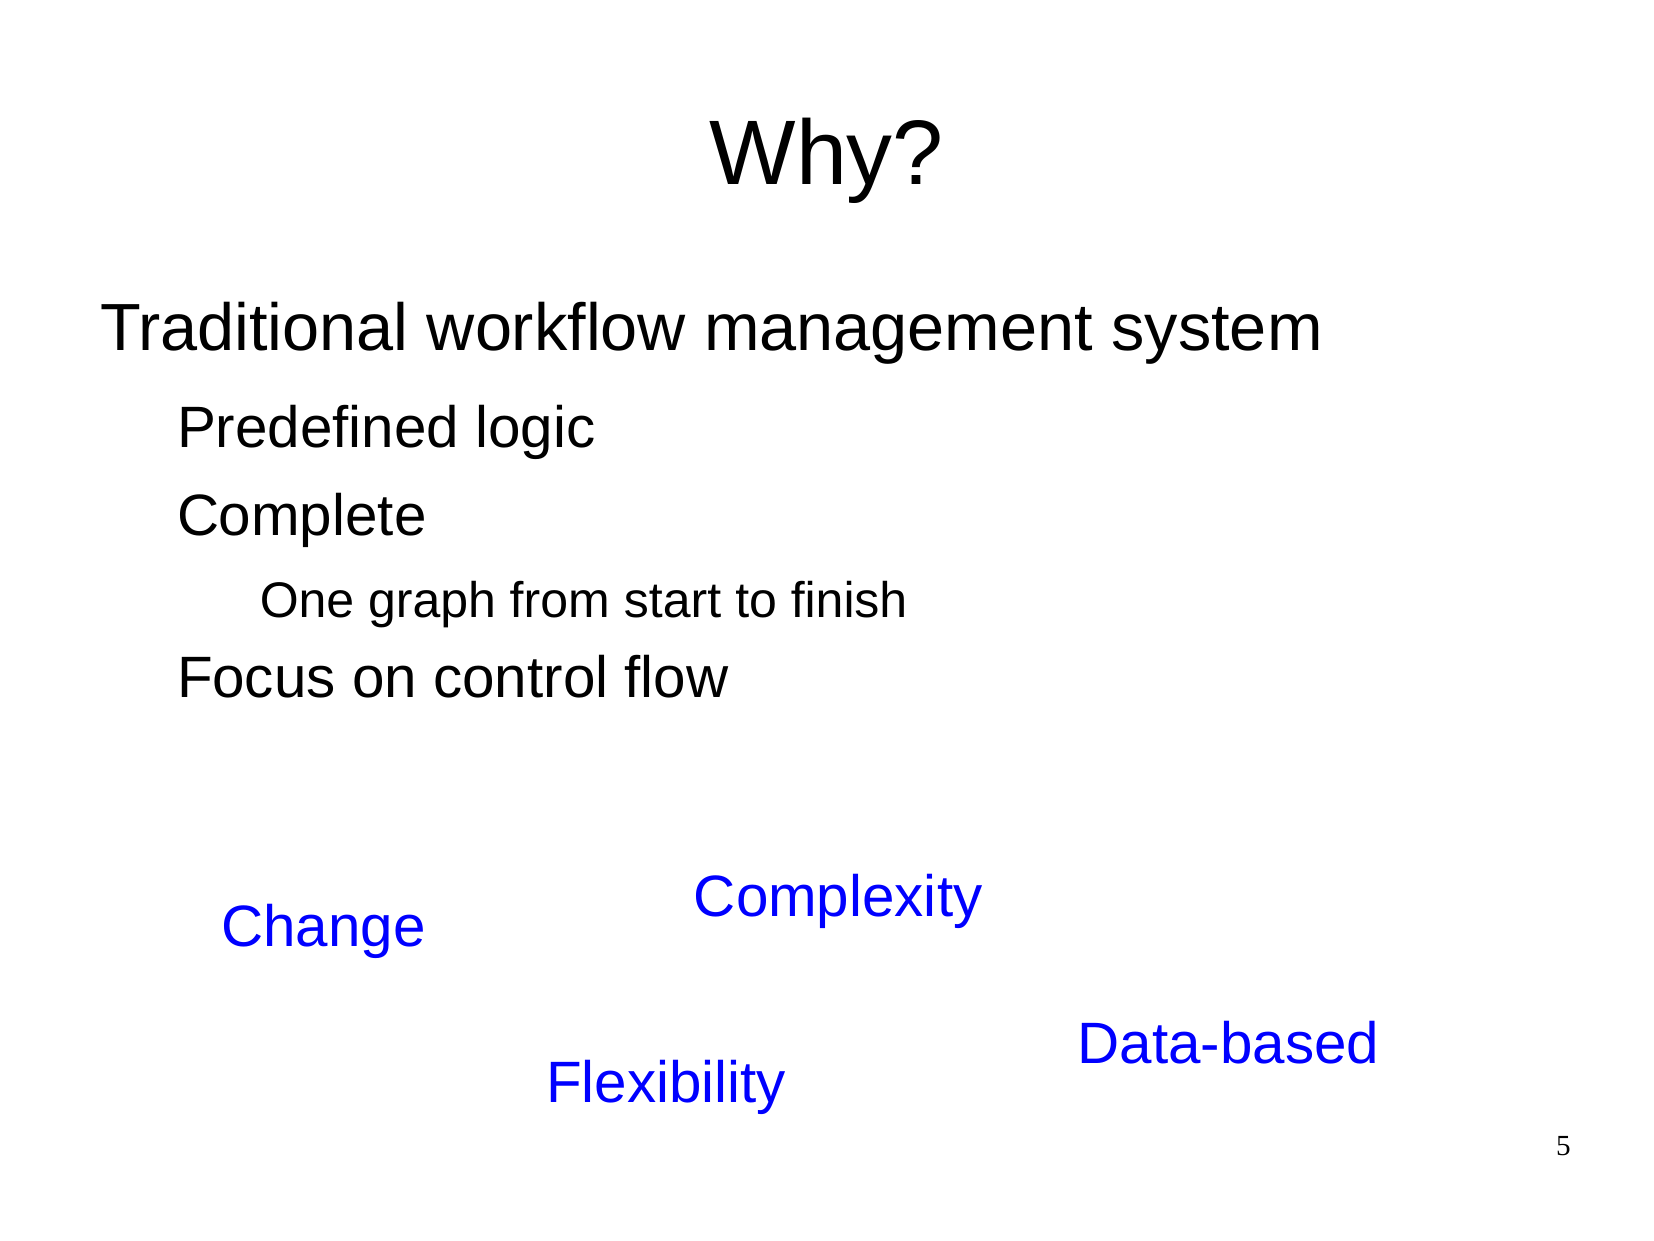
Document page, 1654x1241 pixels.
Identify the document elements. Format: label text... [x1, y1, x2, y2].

text_box Data-based [1062, 1003, 1418, 1084]
text_box Complexity [679, 856, 1004, 937]
list Traditional workflow management system Predefined logic Complete One graph from start to finish Focus on control flow [82, 290, 1571, 1094]
title Why? [82, 49, 1571, 257]
text_box Change [206, 885, 443, 966]
text_box Flexibility [531, 1042, 827, 1123]
